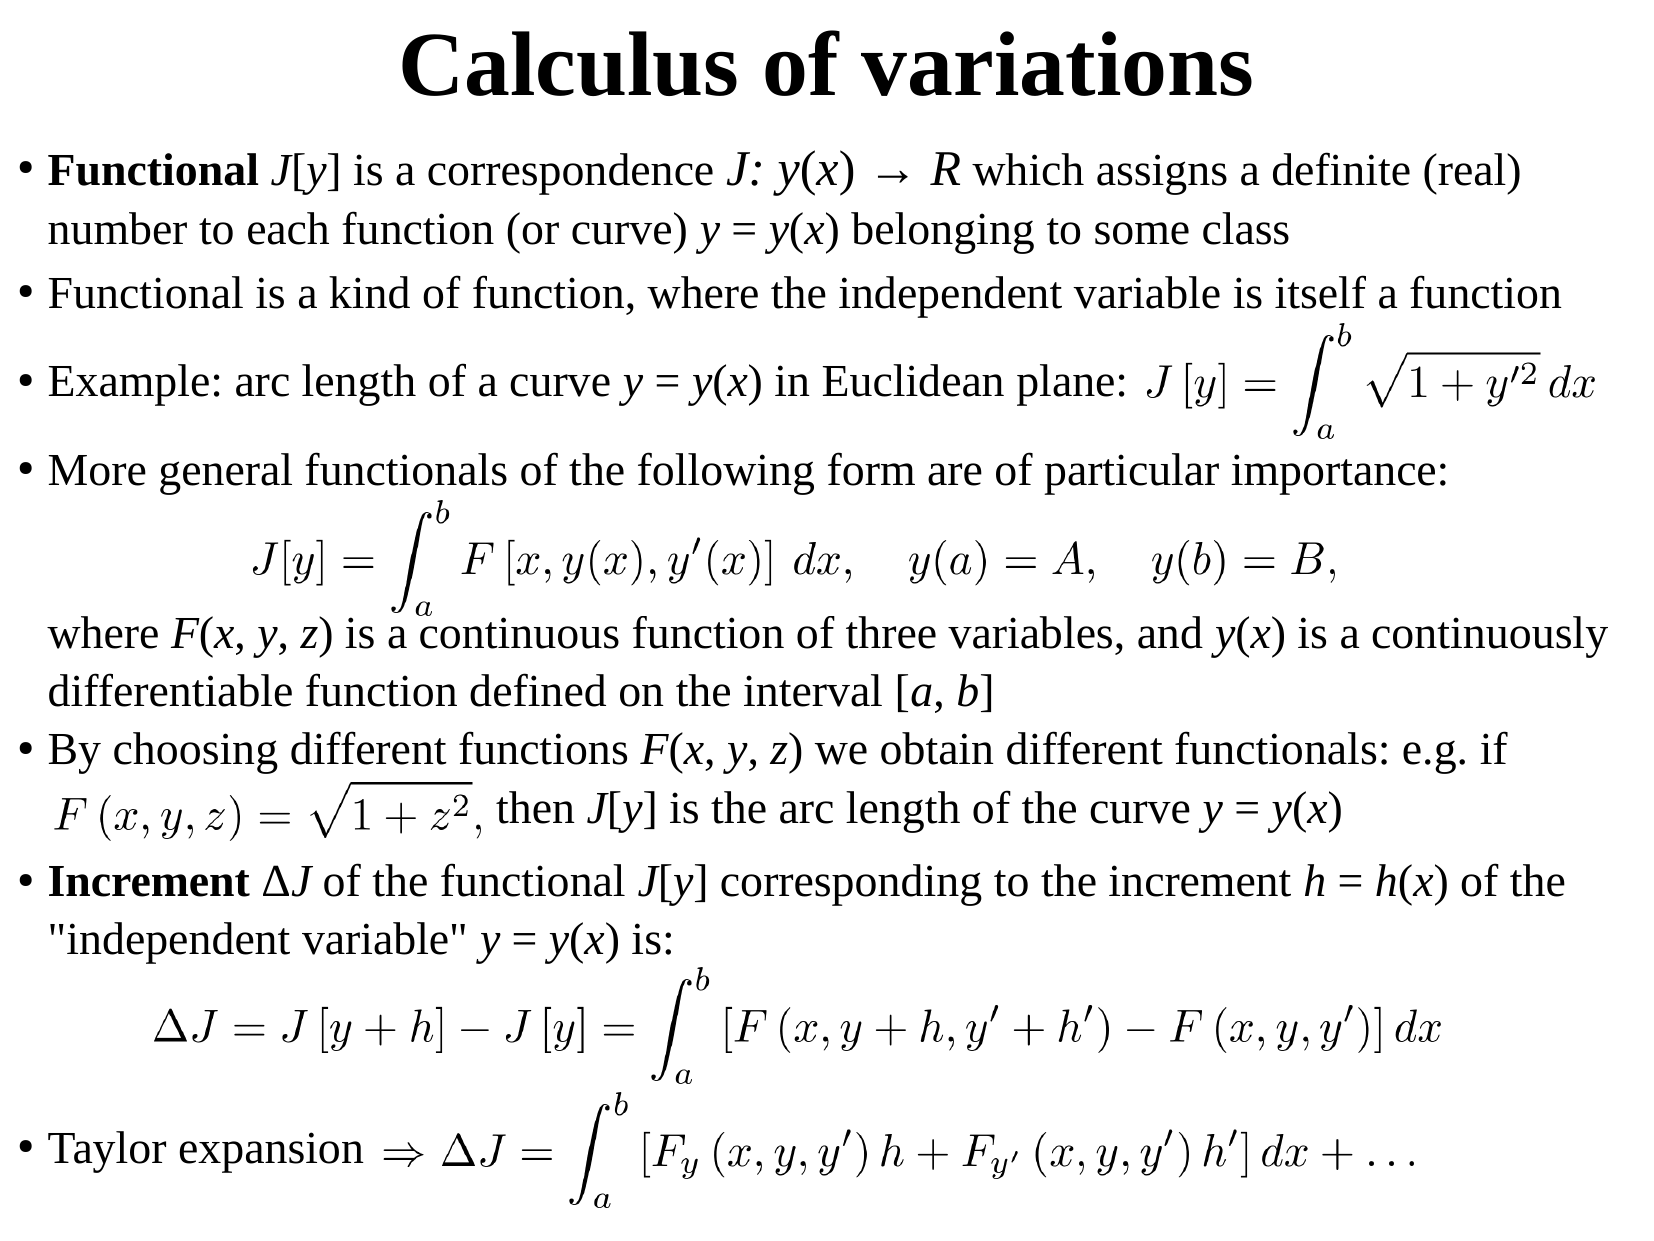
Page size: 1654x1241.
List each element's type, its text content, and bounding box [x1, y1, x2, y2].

picture [54, 782, 481, 841]
picture [383, 1092, 1414, 1208]
picture [153, 967, 1441, 1084]
picture [252, 500, 1335, 616]
title Calculus of variations [82, 13, 1571, 116]
picture [1146, 323, 1595, 439]
list Functional J[y] is a correspondence J: y(x) → R which assigns a definite (real) number to each function (or curve) y = y(x) belonging to some class Functional is a kind of function, where the independent variable is itself a function Example: arc length of a curve y = y(x) in Euclidean plane: More general functionals of the following form are of particular importance: where F(x, y, z) is a continuous function of three variables, and y(x) is a continuously differentiable function defined on the interval [a, b] By choosing different functions F(x, y, z) we obtain different functionals: e.g. if then J[y] is the arc length of the curve y = y(x) Increment ΔJ of the functional J[y] corresponding to the increment h = h(x) of the "independent variable" y = y(x) is: Taylor expansion [17, 132, 1638, 1174]
